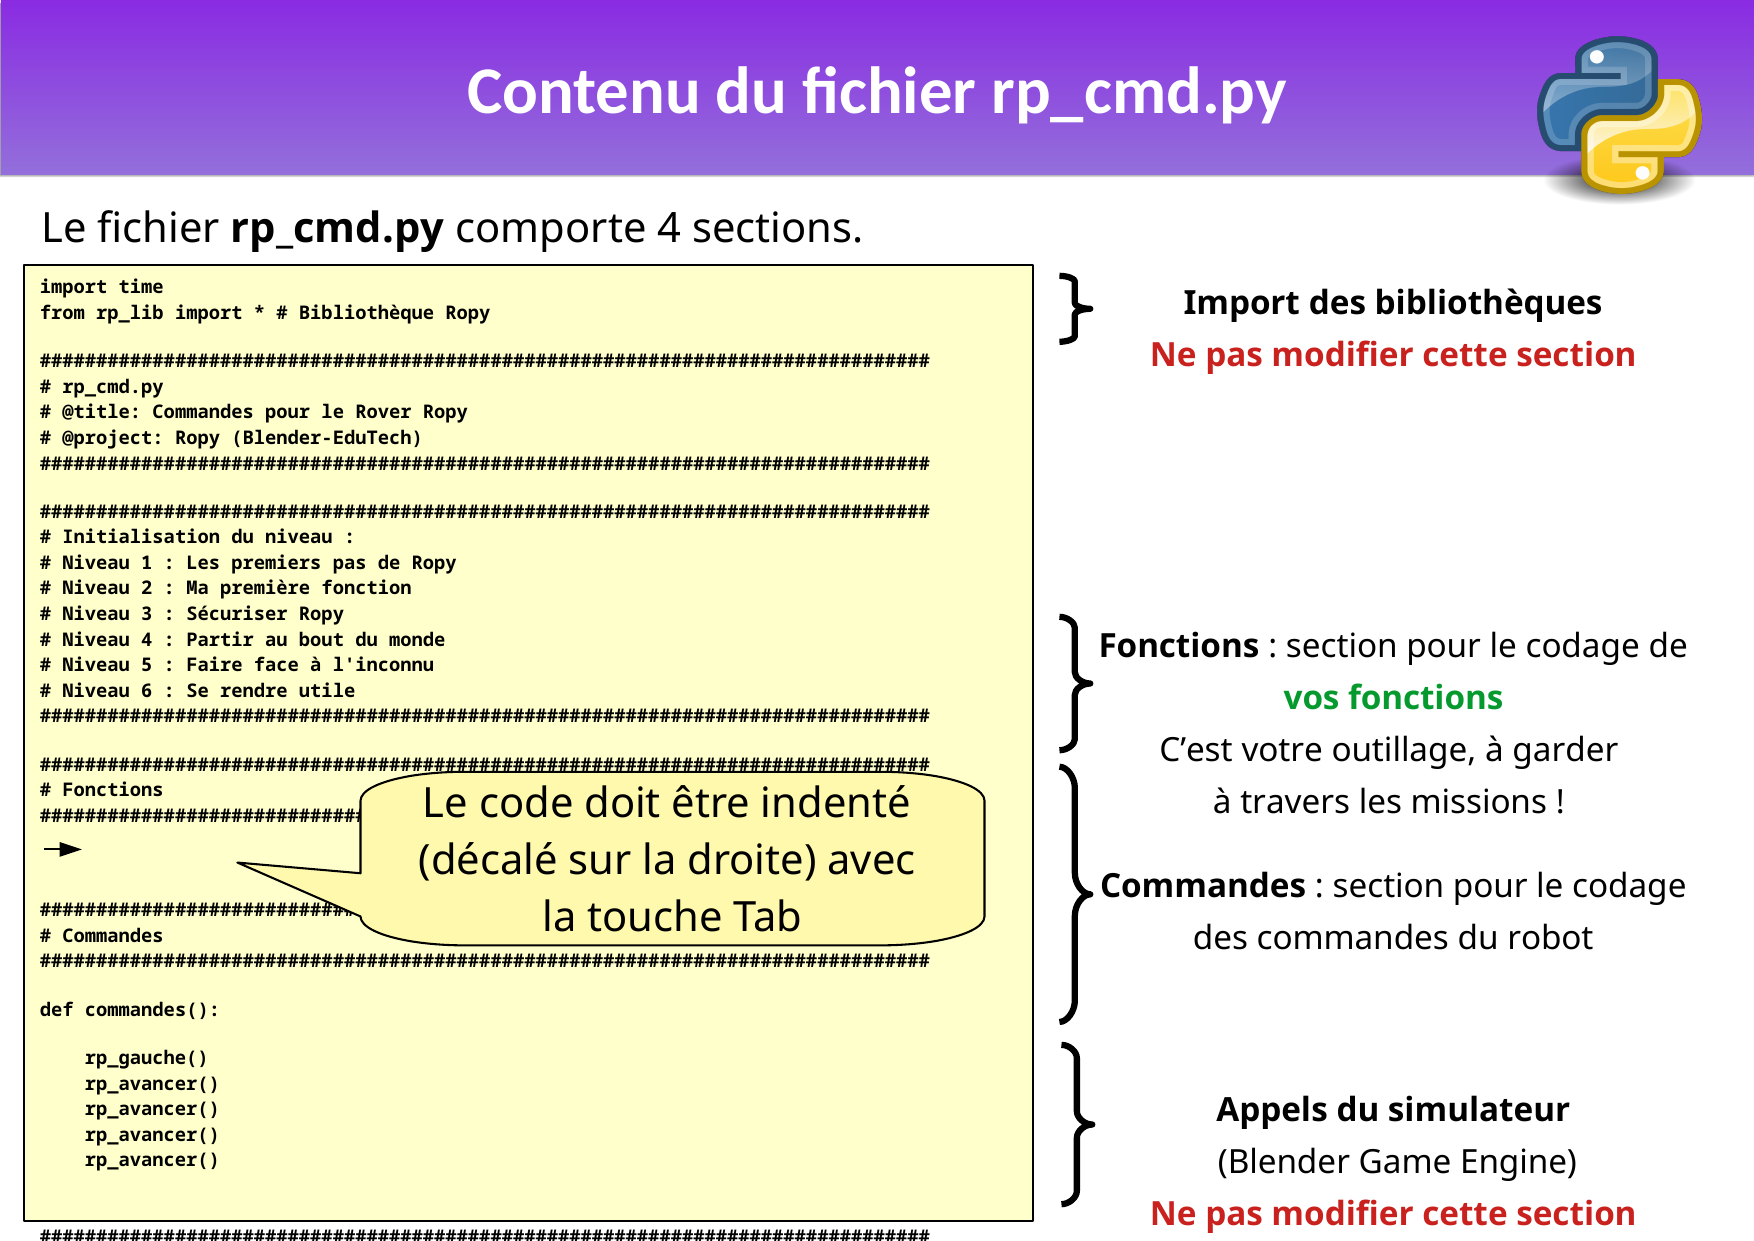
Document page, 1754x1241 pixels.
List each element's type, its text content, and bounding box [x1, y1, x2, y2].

text_box [42, 295, 910, 373]
text_box Commandes : section pour le codage des commandes du robot [1082, 847, 1705, 941]
text_box Appels du simulateur (Blender Game Engine) Ne pas modifier cette section [1082, 1072, 1705, 1216]
text_box Le fichier rp_cmd.py comporte 4 sections. [26, 190, 1674, 254]
text_box Fonctions : section pour le codage de vos fonctions C’est votre outillage, à garder à travers les missions ! [1082, 607, 1705, 776]
text_box Le code doit être indenté (décalé sur la droite) avec la touche Tab [237, 771, 985, 946]
text_box Import des bibliothèques Ne pas modifier cette section [1089, 265, 1698, 366]
text_box Contenu du fichier rp_cmd.py [0, 0, 1754, 175]
text_box import time from rp_lib import * # Bibliothèque Ropy ############################################################################### # rp_cmd.py # @title: Commandes pour le Rover Ropy # @project: Ropy (Blender-EduTech) ############################################################################### ############################################################################### # Initialisation du niveau : # Niveau 1 : Les premiers pas de Ropy # Niveau 2 : Ma première fonction # Niveau 3 : Sécuriser Ropy # Niveau 4 : Partir au bout du monde # Niveau 5 : Faire face à l'inconnu # Niveau 6 : Se rendre utile ############################################################################### ############################################################################### # Fonctions ############################################################################### ############################################################################### # Commandes ############################################################################### def commandes(): rp_gauche() rp_avancer() rp_avancer() rp_avancer() rp_avancer() ############################################################################### # En: Externals calls << DONT CHANGE THIS SECTION >> # Fr: Appels externes << NE PAS MODIFIER CETTE SECTION >> ############################################################################### def cycle(): commandes() rp_fin() if __name__=='start': thread_cmd_start(cycle) if __name__=='stop': thread_cmd_stop() [24, 265, 1033, 1222]
picture [1526, 32, 1713, 209]
